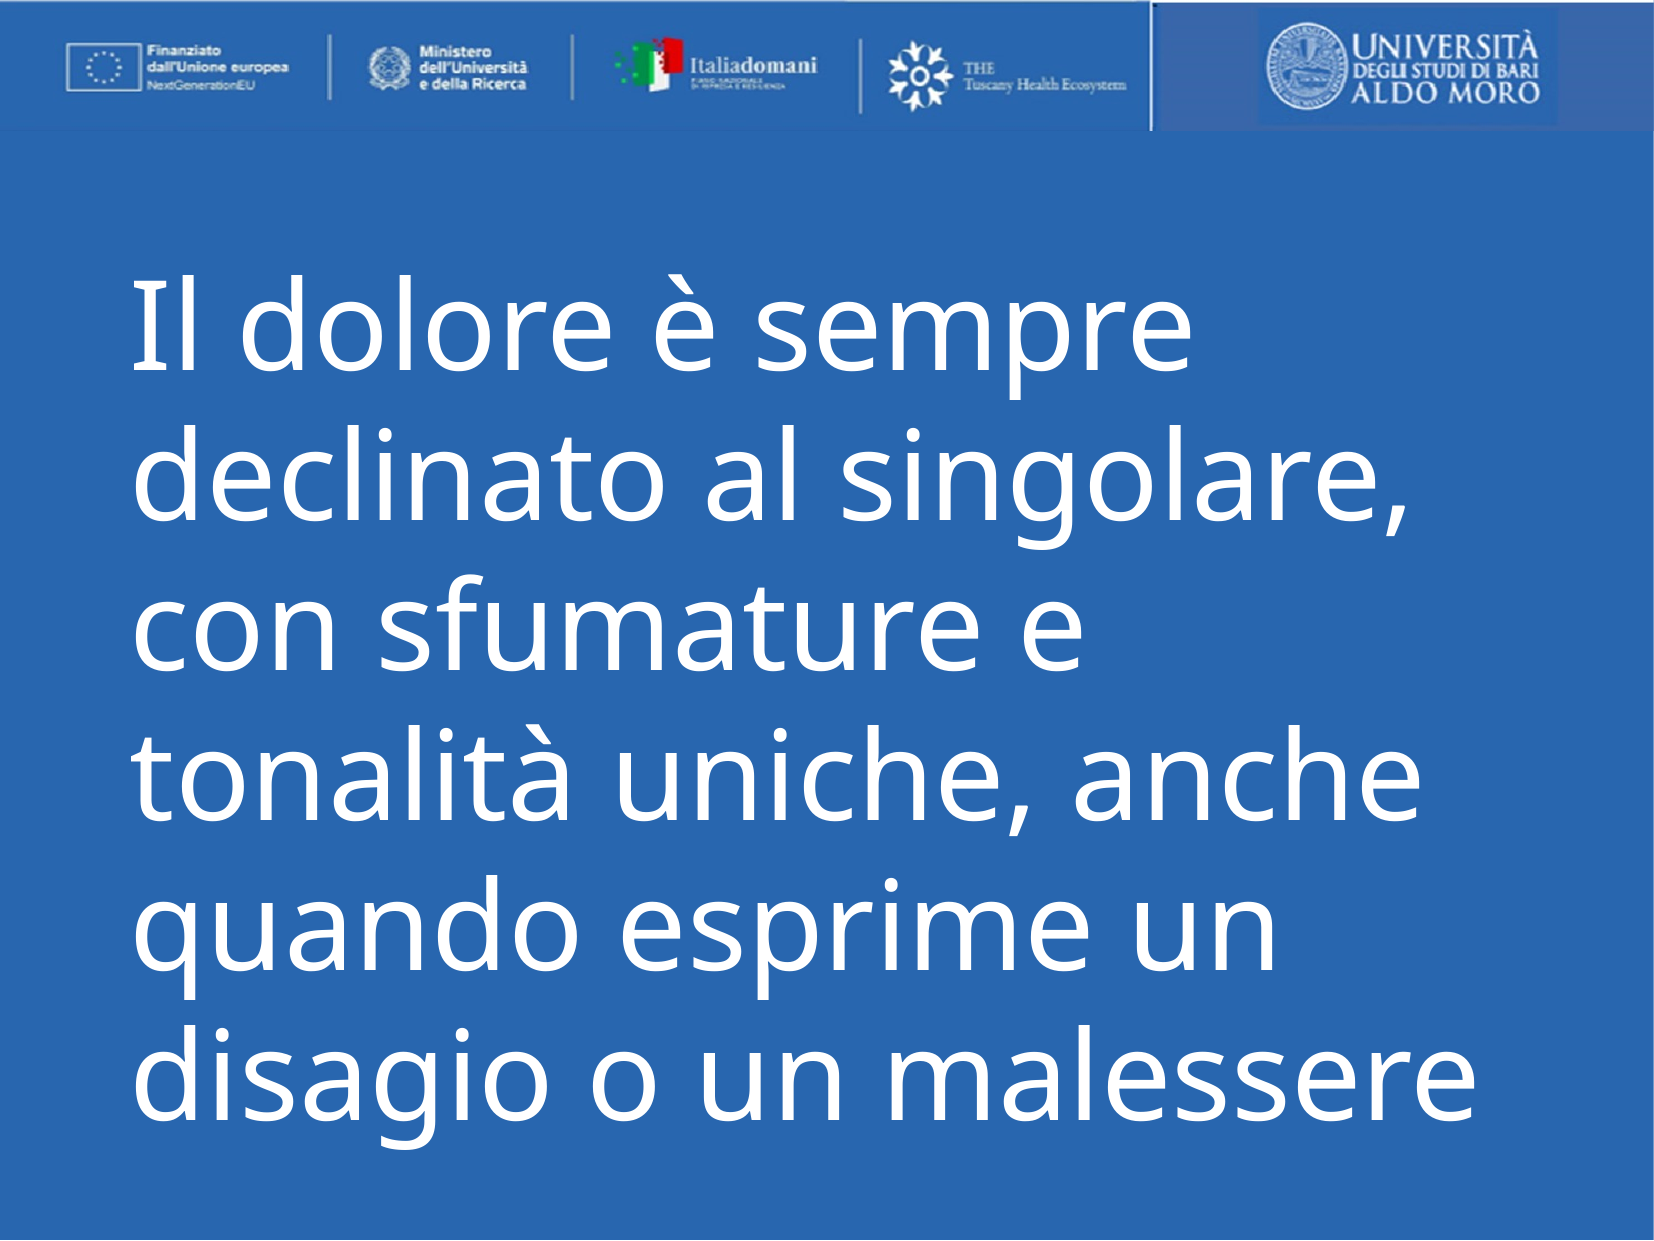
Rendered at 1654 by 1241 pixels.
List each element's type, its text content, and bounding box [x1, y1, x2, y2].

picture [0, 0, 1654, 132]
subtitle Il dolore è sempre declinato al singolare, con sfumature e tonalità uniche, anche quando esprime un disagio o un malessere [115, 237, 1539, 976]
